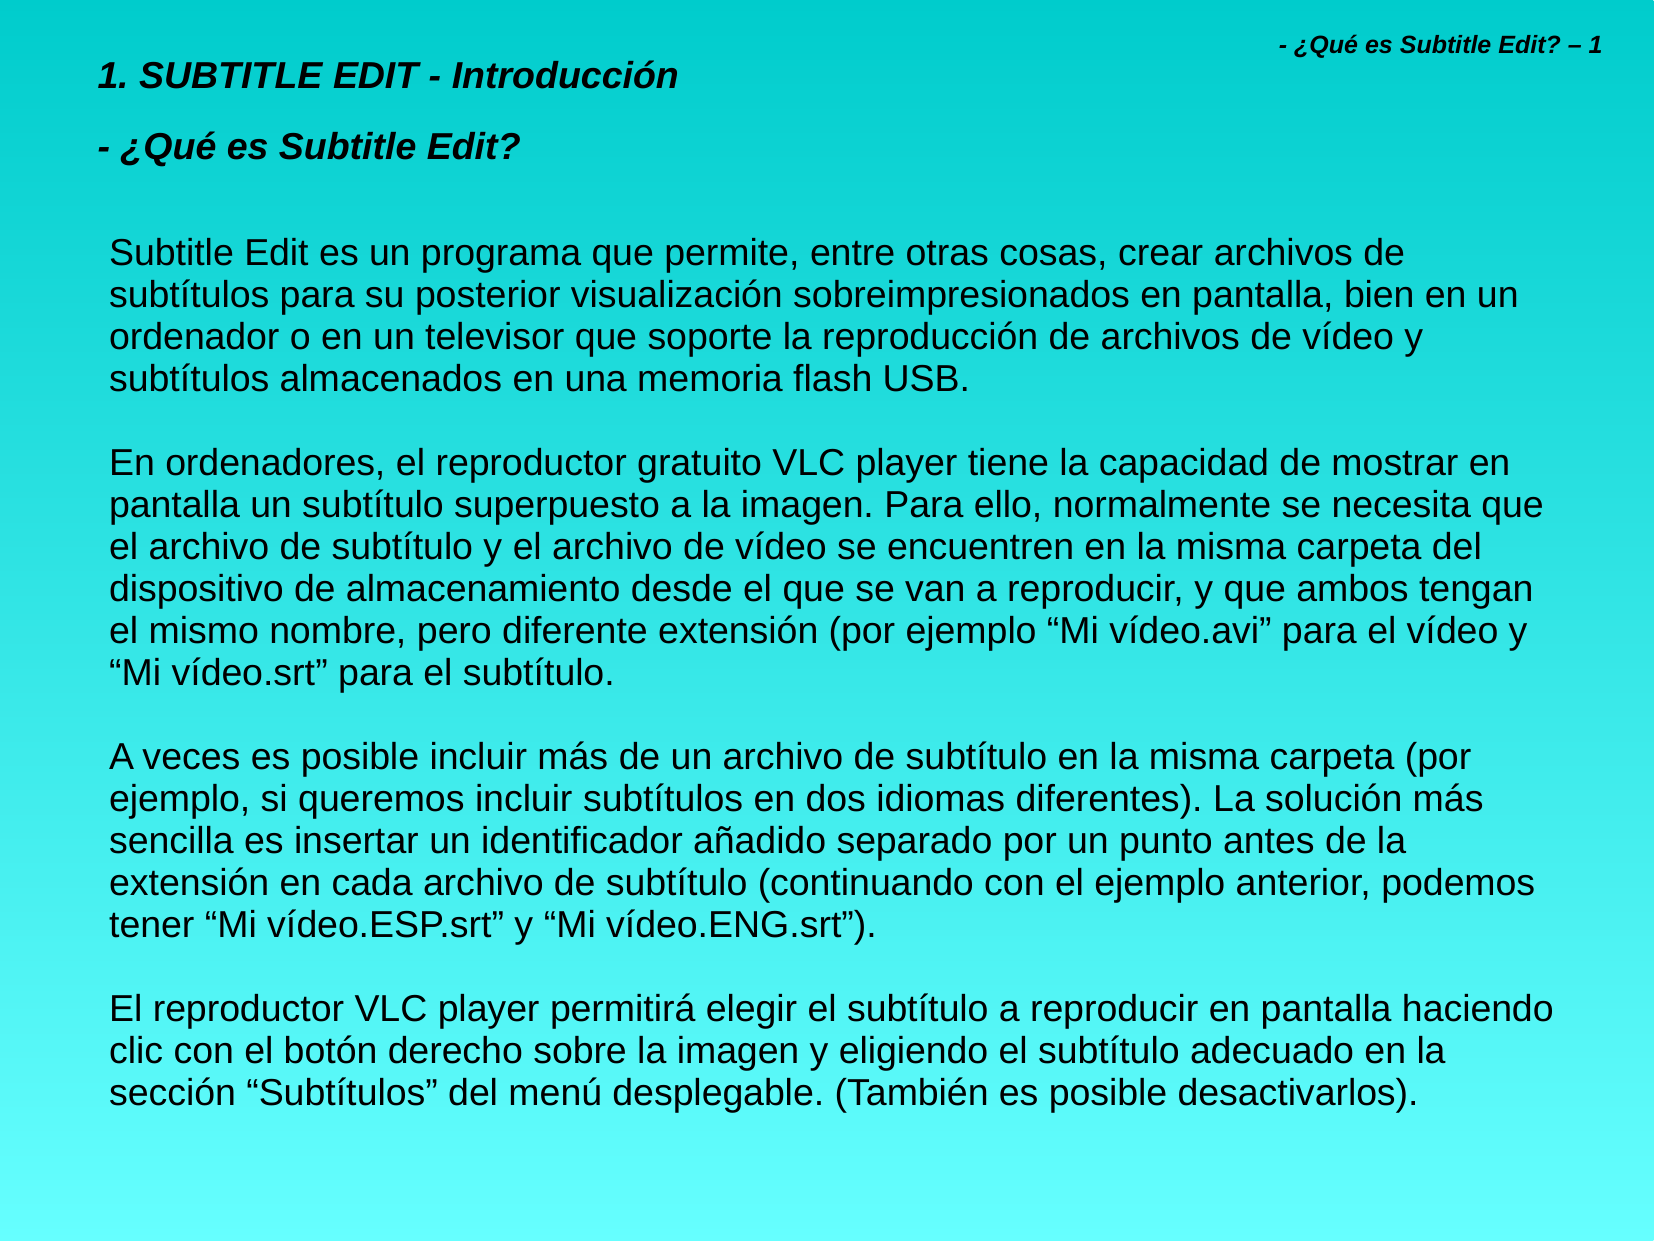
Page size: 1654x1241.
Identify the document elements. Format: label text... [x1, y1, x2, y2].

text_box Subtitle Edit es un programa que permite, entre otras cosas, crear archivos de subtítulos para su posterior visualización sobreimpresionados en pantalla, bien en un ordenador o en un televisor que soporte la reproducción de archivos de vídeo y subtítulos almacenados en una memoria flash USB. En ordenadores, el reproductor gratuito VLC player tiene la capacidad de mostrar en pantalla un subtítulo superpuesto a la imagen. Para ello, normalmente se necesita que el archivo de subtítulo y el archivo de vídeo se encuentren en la misma carpeta del dispositivo de almacenamiento desde el que se van a reproducir, y que ambos tengan el mismo nombre, pero diferente extensión (por ejemplo “Mi vídeo.avi” para el vídeo y “Mi vídeo.srt” para el subtítulo. A veces es posible incluir más de un archivo de subtítulo en la misma carpeta (por ejemplo, si queremos incluir subtítulos en dos idiomas diferentes). La solución más sencilla es insertar un identificador añadido separado por un punto antes de la extensión en cada archivo de subtítulo (continuando con el ejemplo anterior, podemos tener “Mi vídeo.ESP.srt” y “Mi vídeo.ENG.srt”). El reproductor VLC player permitirá elegir el subtítulo a reproducir en pantalla haciendo clic con el botón derecho sobre la imagen y eligiendo el subtítulo adecuado en la sección “Subtítulos” del menú desplegable. (También es posible desactivarlos). [94, 224, 1571, 1112]
text_box - ¿Qué es Subtitle Edit? – 1 [992, 23, 1619, 67]
text_box - ¿Qué es Subtitle Edit? [82, 118, 626, 175]
text_box 1. SUBTITLE EDIT - Introducción [82, 47, 756, 107]
